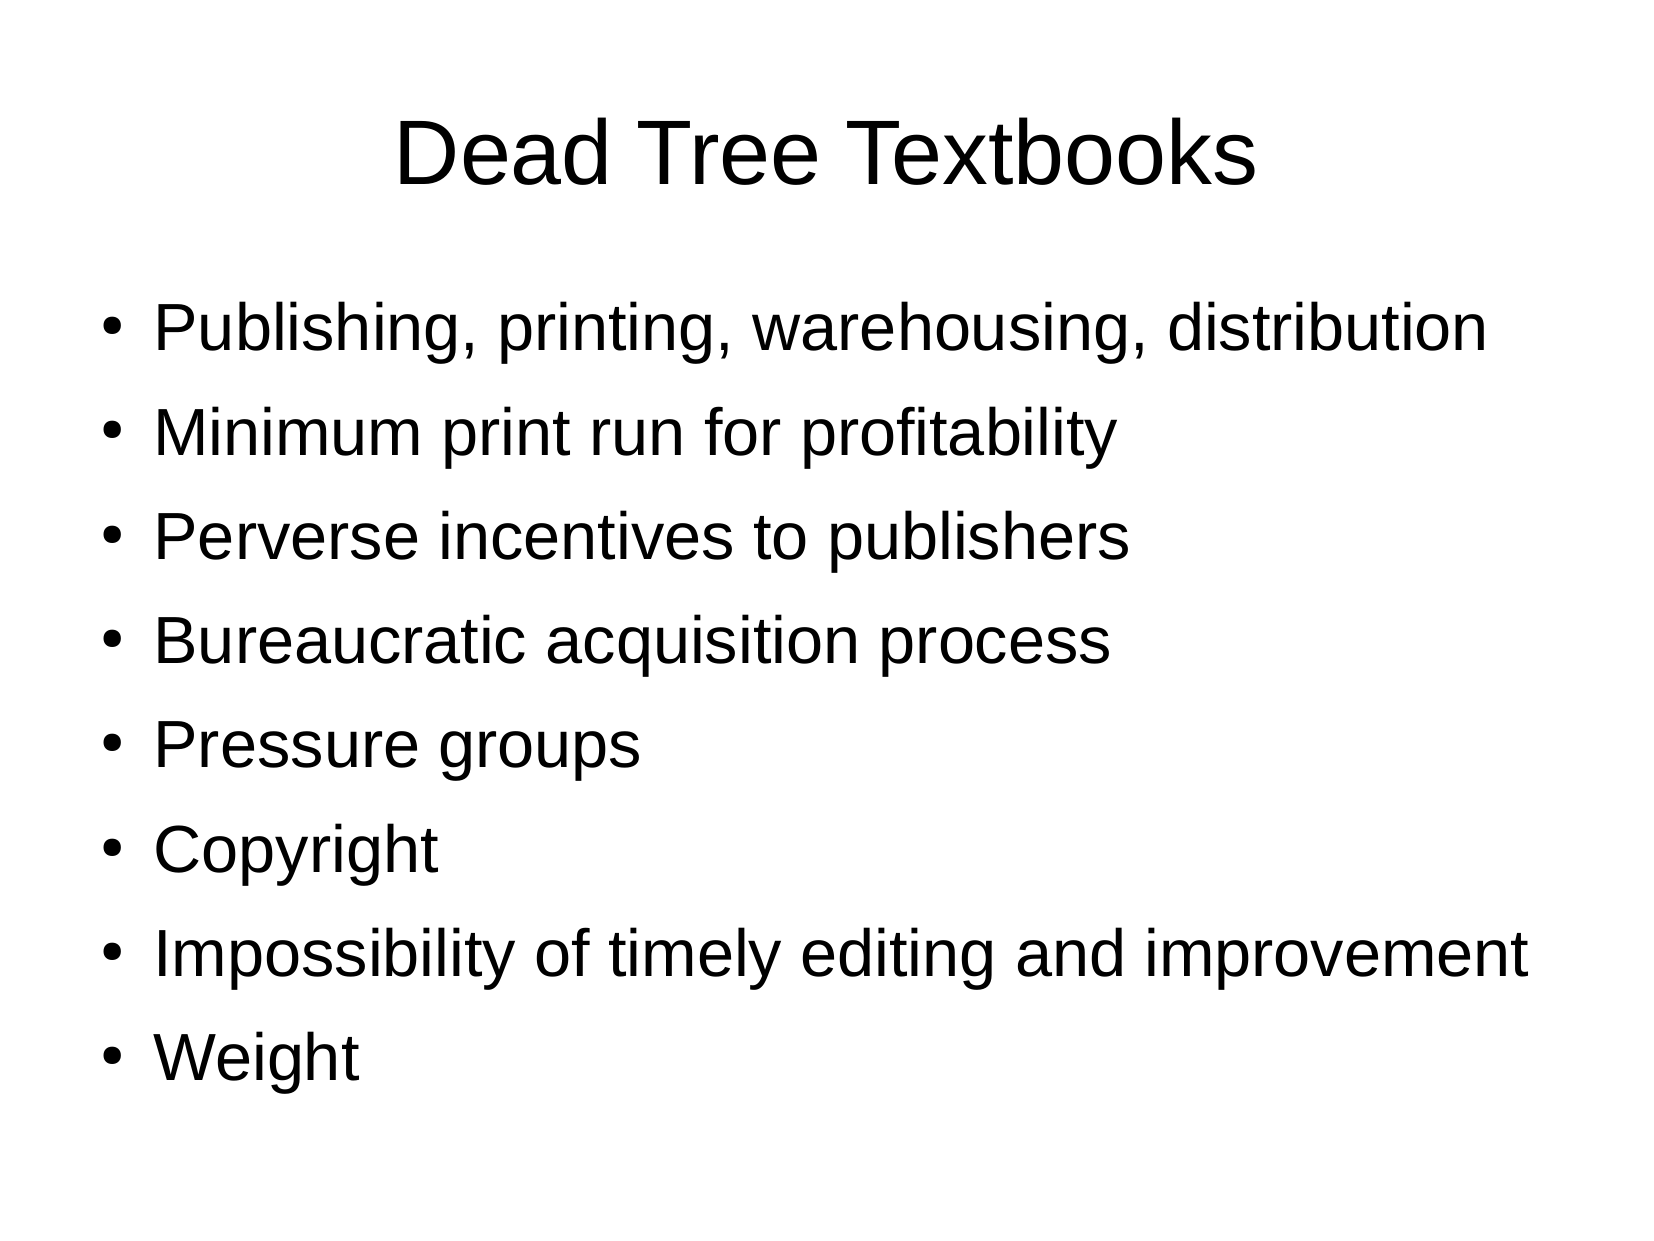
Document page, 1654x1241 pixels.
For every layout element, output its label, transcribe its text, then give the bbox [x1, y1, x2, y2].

list Publishing, printing, warehousing, distribution Minimum print run for profitability Perverse incentives to publishers Bureaucratic acquisition process Pressure groups Copyright Impossibility of timely editing and improvement Weight [82, 290, 1571, 1109]
title Dead Tree Textbooks [82, 49, 1571, 257]
